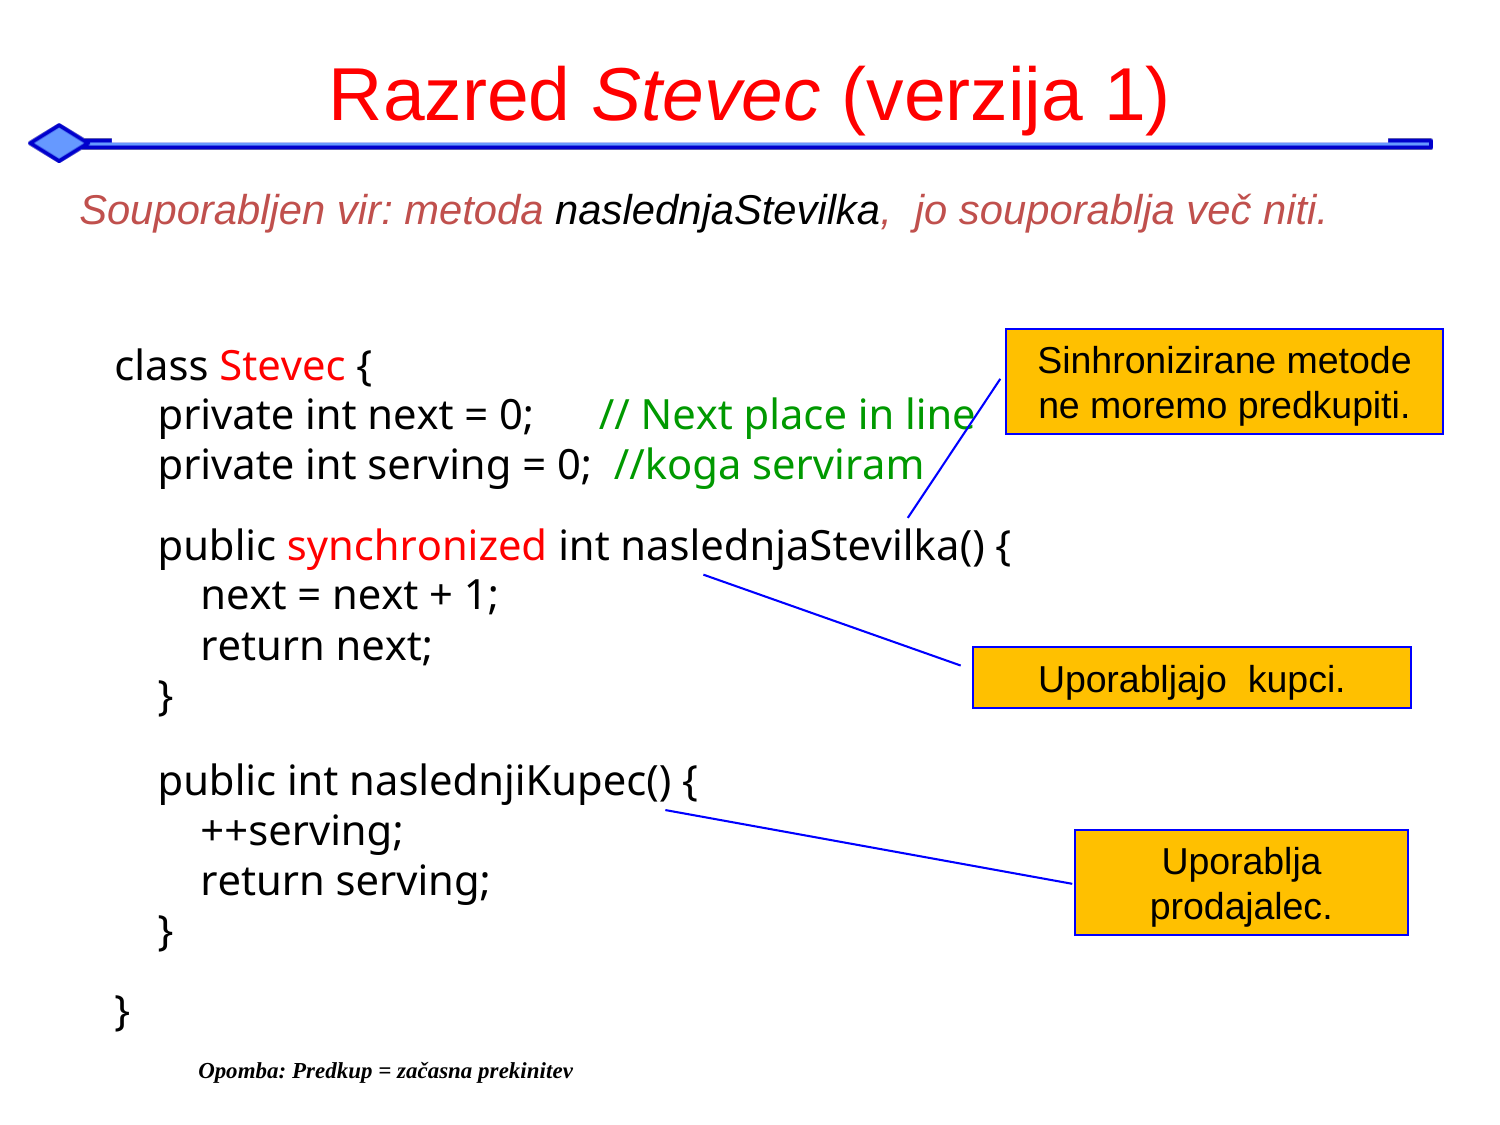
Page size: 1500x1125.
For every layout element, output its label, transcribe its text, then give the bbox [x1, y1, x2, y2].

text_box Souporabljen vir: metoda naslednjaStevilka, jo souporablja več niti. [47, 181, 1453, 297]
picture [28, 123, 1433, 163]
text_box Sinhronizirane metode ne moremo predkupiti. [1006, 329, 1443, 434]
text_box Opomba: Predkup = začasna prekinitev [183, 1047, 589, 1091]
text_box Uporablja prodajalec. [1075, 830, 1408, 935]
text_box class Stevec { private int next = 0; // Next place in line private int serving = 0; //koga serviram public synchronized int naslednjaStevilka() { next = next + 1; return next; } public int naslednjiKupec() { ++serving; return serving; } } [99, 330, 1327, 1042]
title Razred Stevec (verzija 1) [111, 37, 1389, 143]
text_box Uporabljajo kupci. [973, 647, 1411, 708]
